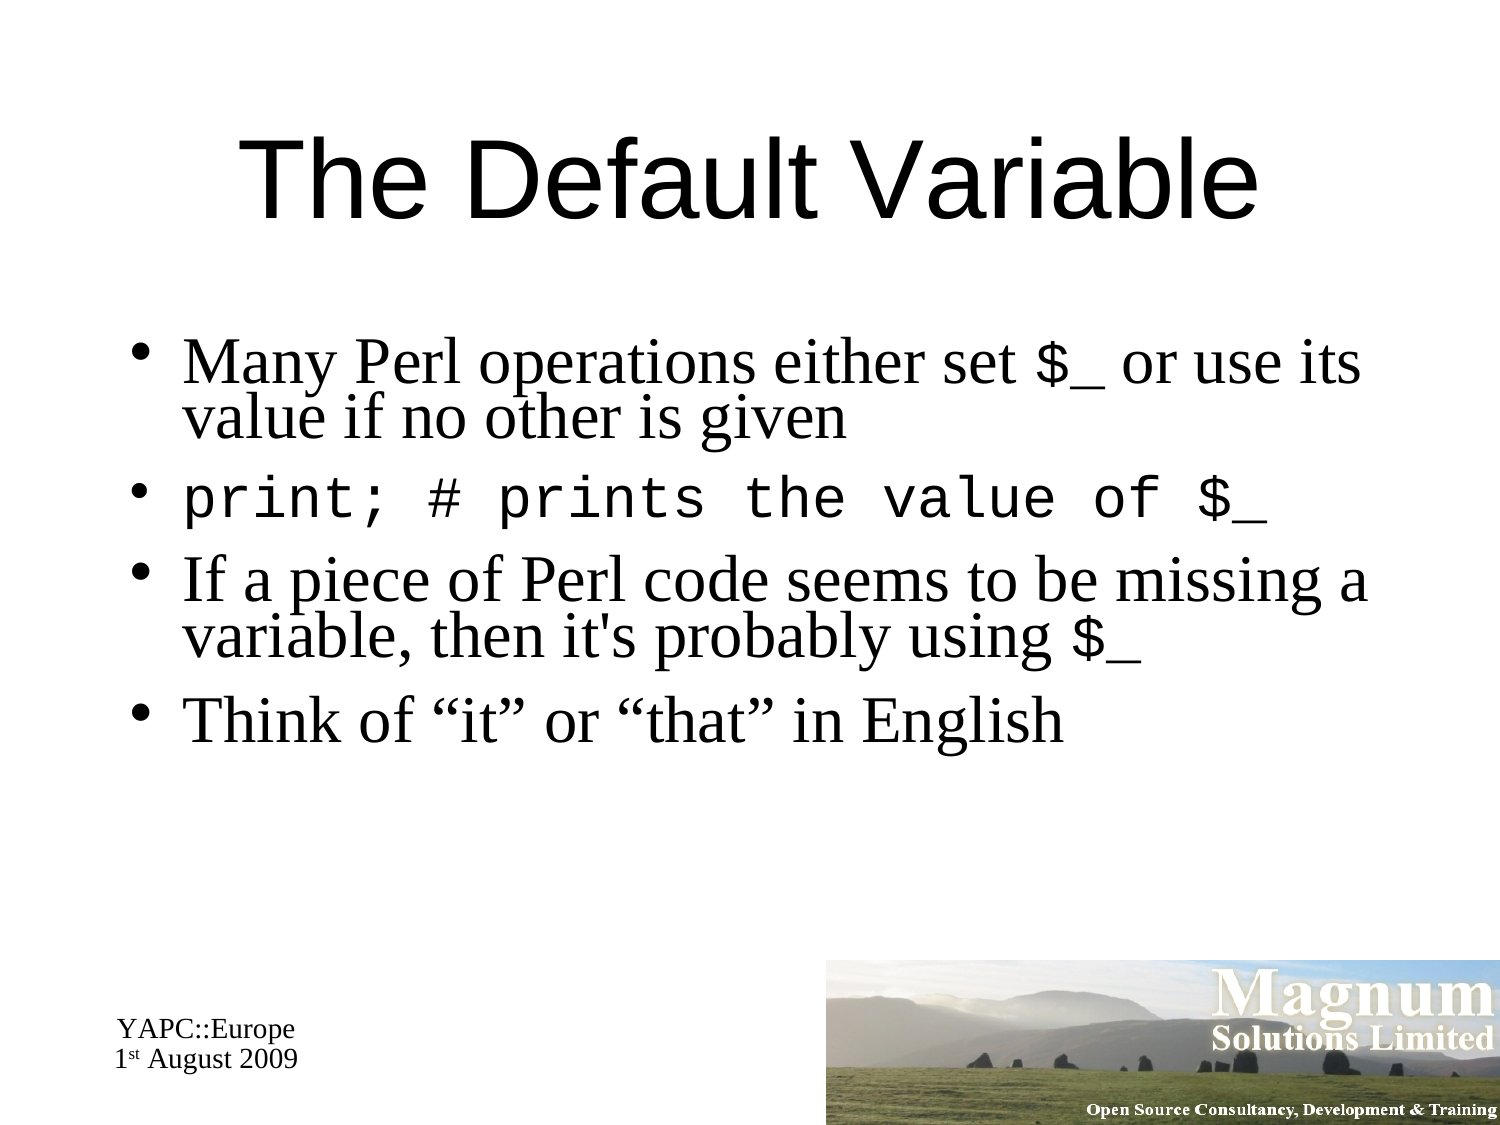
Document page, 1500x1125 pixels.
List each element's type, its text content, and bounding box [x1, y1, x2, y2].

picture [826, 960, 1500, 1125]
title The Default Variable [112, 62, 1388, 250]
list Many Perl operations either set $_ or use its value if no other is given print; # prints the value of $_ If a piece of Perl code seems to be missing a variable, then it's probably using $_ Think of “it” or “that” in English [112, 337, 1388, 774]
